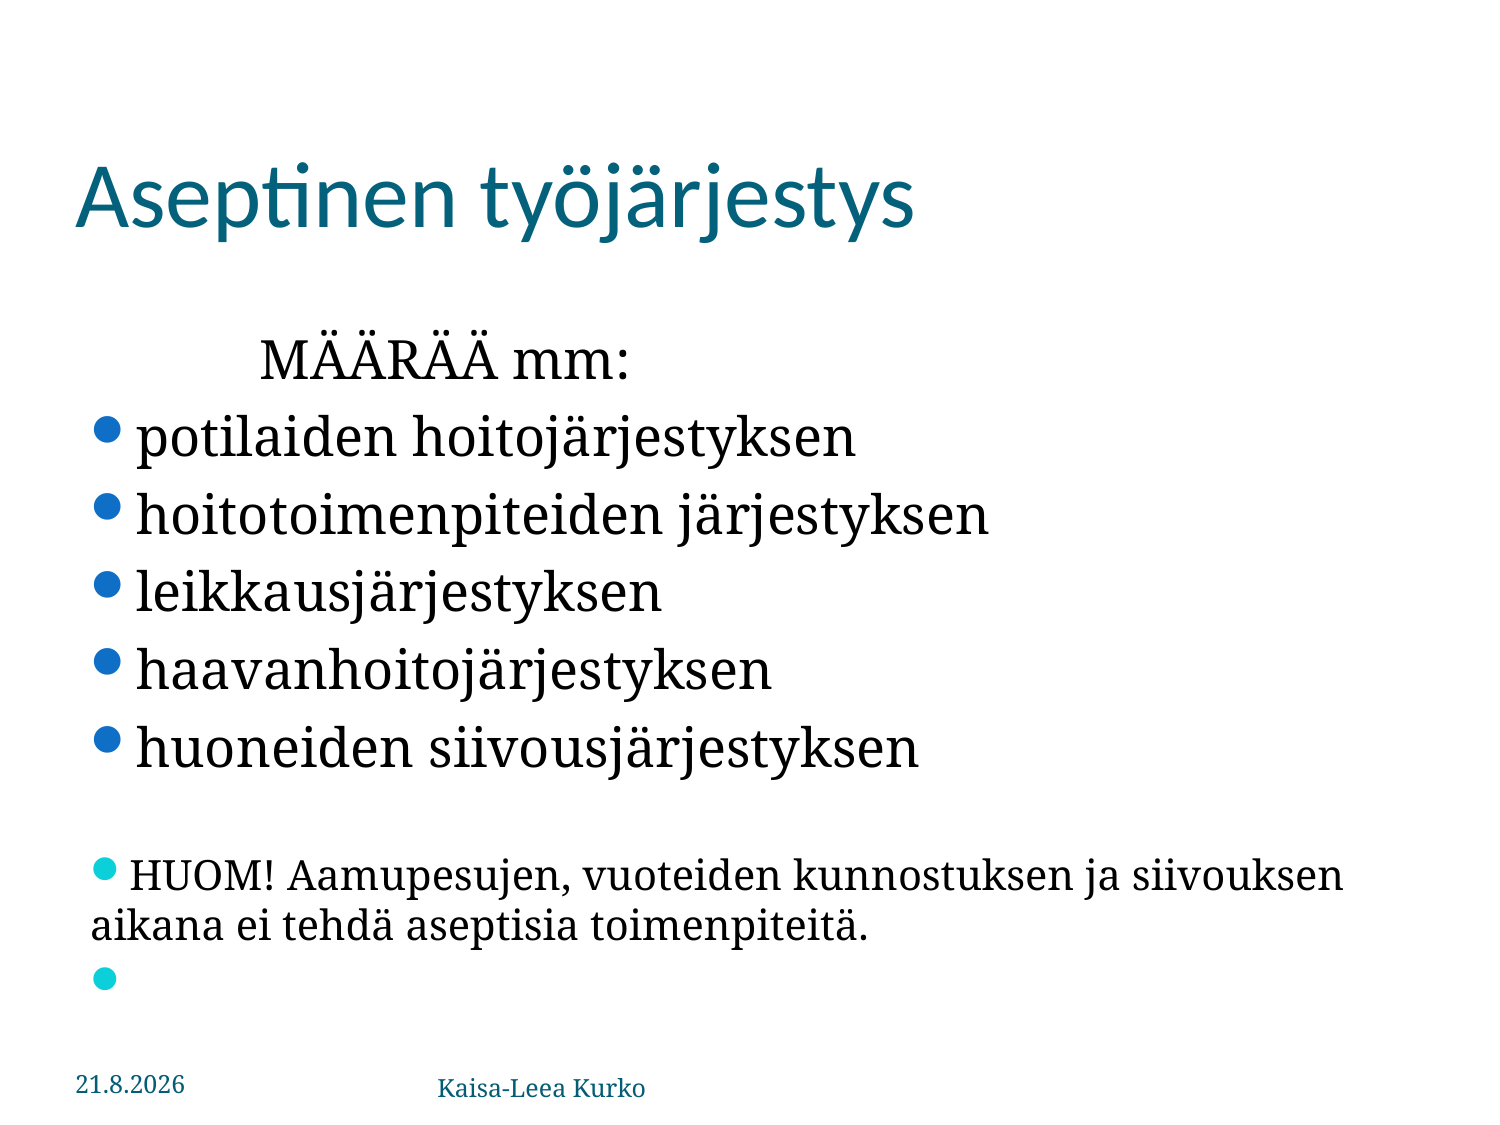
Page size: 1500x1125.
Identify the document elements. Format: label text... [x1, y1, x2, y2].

text_box 9.8.2020 [74, 1042, 426, 1103]
title Aseptinen työjärjestys [75, 115, 1426, 247]
list MÄÄRÄÄ mm: potilaiden hoitojärjestyksen hoitotoimenpiteiden järjestyksen leikkausjärjestyksen haavanhoitojärjestyksen huoneiden siivousjärjestyksen HUOM! Aamupesujen, vuoteiden kunnostuksen ja siivouksen aikana ei tehdä aseptisia toimenpiteitä. [75, 317, 1426, 1038]
text_box Kaisa-Leea Kurko [437, 1042, 988, 1103]
